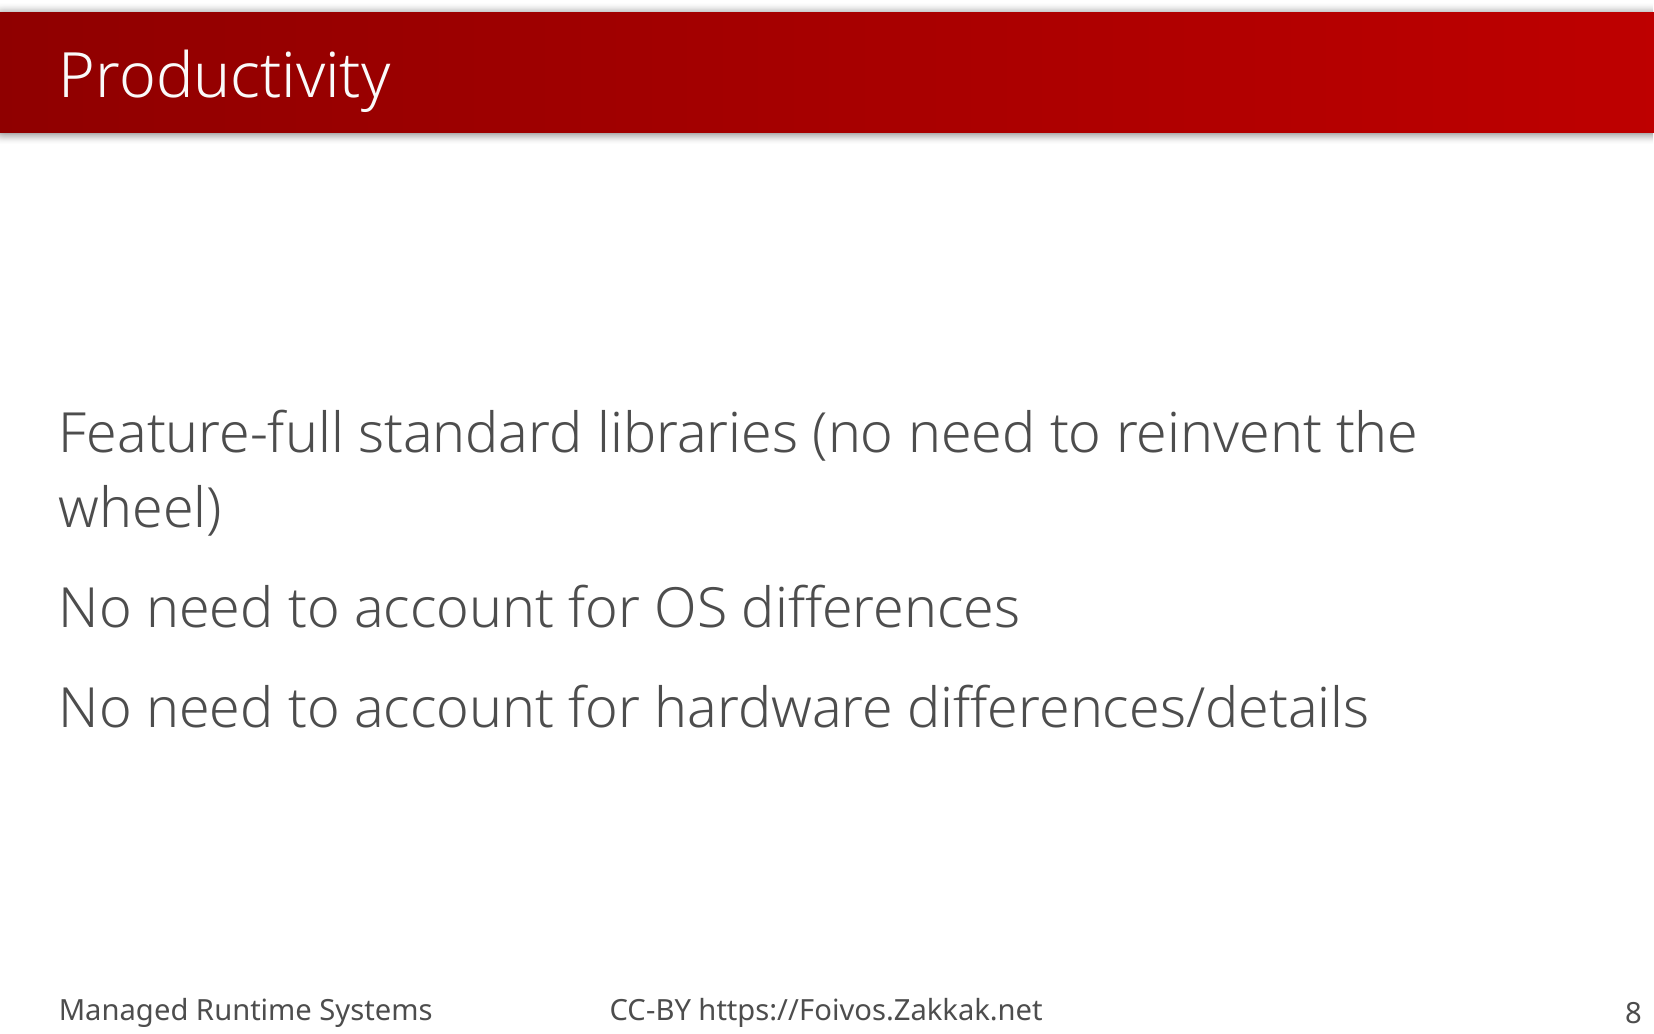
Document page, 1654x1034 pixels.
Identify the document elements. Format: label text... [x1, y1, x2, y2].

title Productivity [58, 0, 1531, 177]
list Feature-full standard libraries (no need to reinvent the wheel) No need to account for OS differences No need to account for hardware differences/details [58, 177, 1594, 960]
